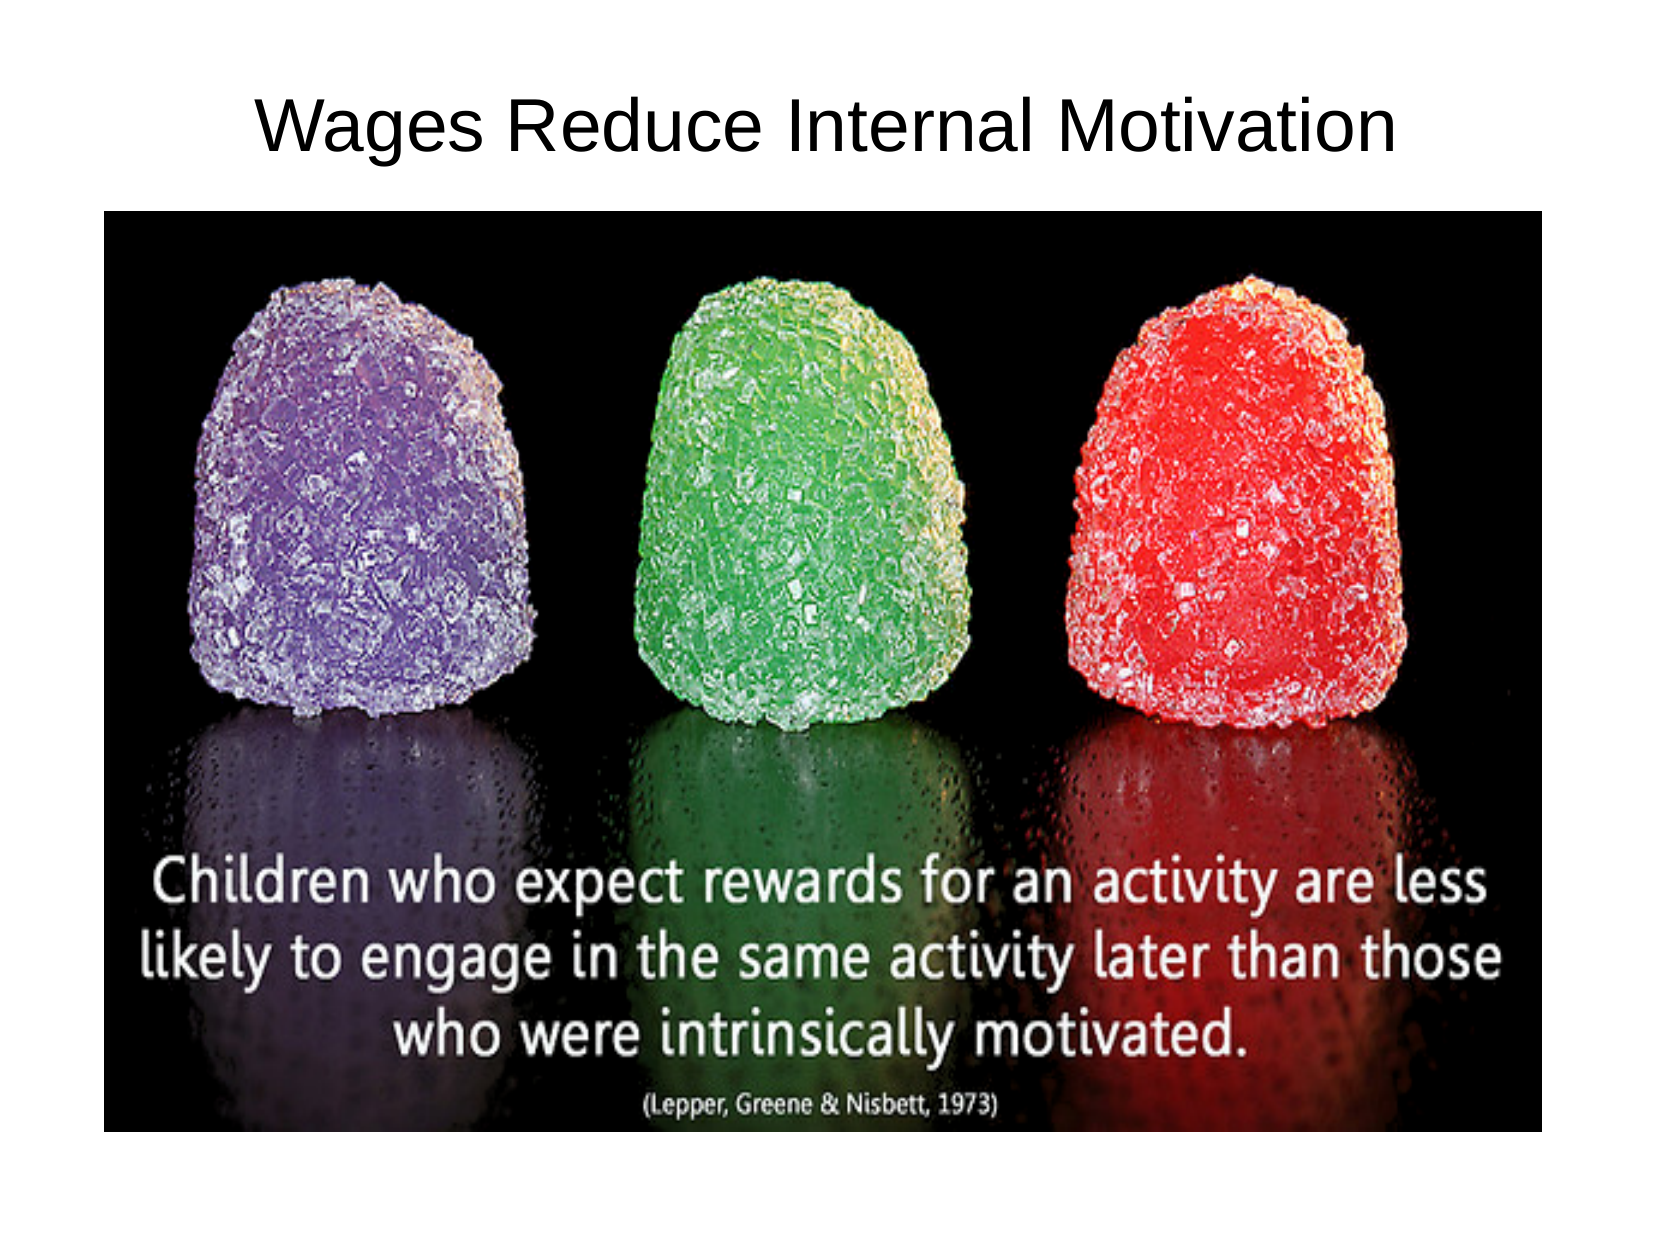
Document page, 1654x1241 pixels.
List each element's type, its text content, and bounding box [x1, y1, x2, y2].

text_box Wages Reduce Internal Motivation [0, 43, 1653, 209]
picture [104, 211, 1542, 1132]
